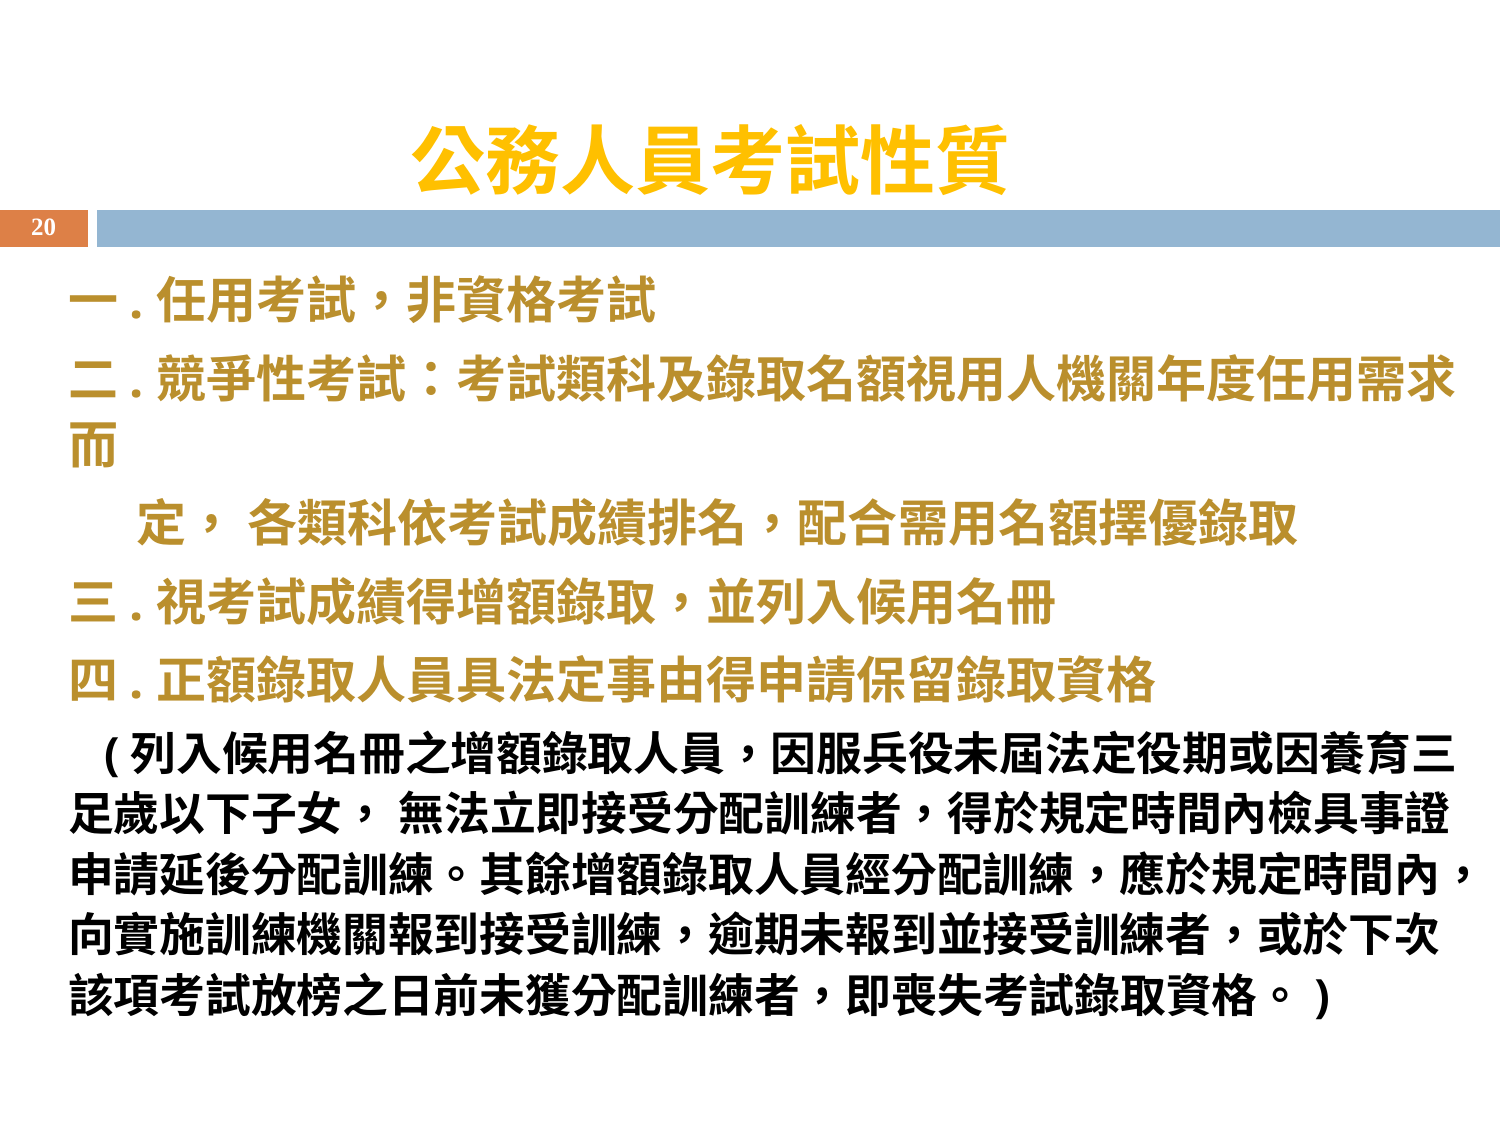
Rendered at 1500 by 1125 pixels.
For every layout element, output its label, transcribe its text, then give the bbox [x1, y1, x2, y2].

text_box 一.任用考試，非資格考試 二.競爭性考試：考試類科及錄取名額視用人機關年度任用需求而 定， 各類科依考試成績排名，配合需用名額擇優錄取 三.視考試成績得增額錄取，並列入候用名冊 四.正額錄取人員具法定事由得申請保留錄取資格 (列入候用名冊之增額錄取人員，因服兵役未屆法定役期或因養育三足歲以下子女， 無法立即接受分配訓練者，得於規定時間內檢具事證申請延後分配訓練。其餘增額錄取人員經分配訓練，應於規定時間內，向實施訓練機關報到接受訓練，逾期未報到並接受訓練者，或於下次該項考試放榜之日前未獲分配訓練者，即喪失考試錄取資格。) [53, 255, 1500, 978]
text_box 19 [0, 208, 88, 249]
title 公務人員考試性質 [395, 62, 1081, 255]
